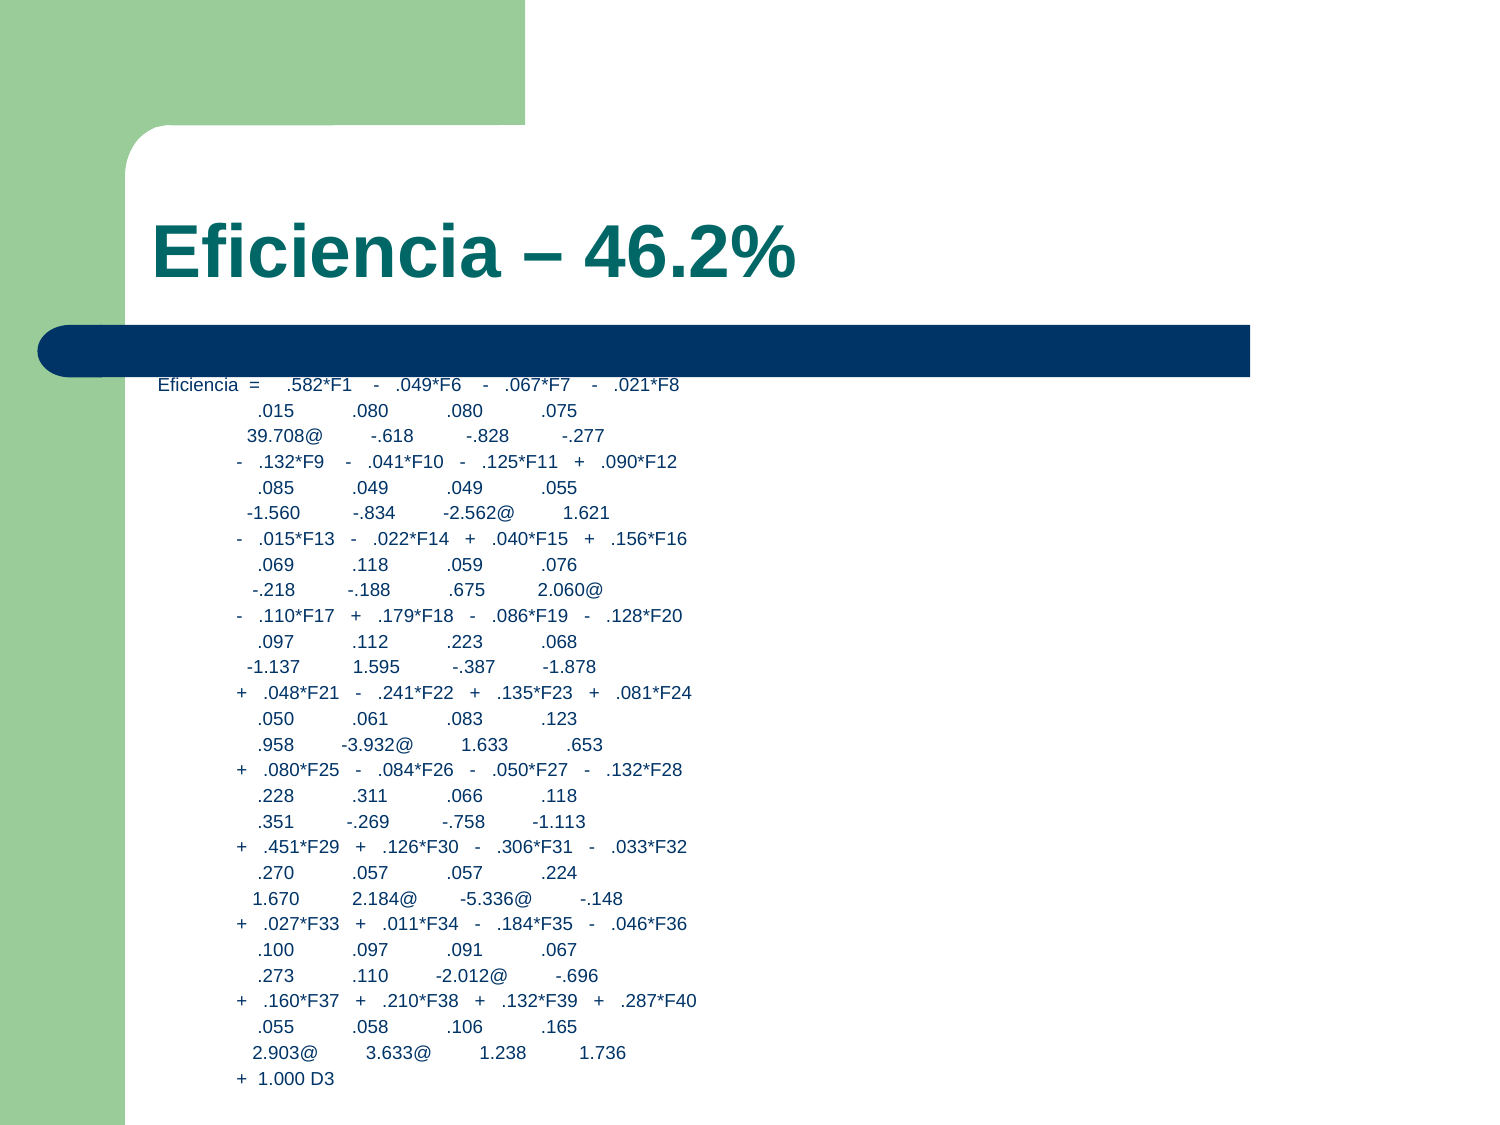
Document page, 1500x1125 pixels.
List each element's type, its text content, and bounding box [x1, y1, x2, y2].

list Eficiencia = .582*F1 - .049*F6 - .067*F7 - .021*F8 .015 .080 .080 .075 39.708@ -.618 -.828 -.277 - .132*F9 - .041*F10 - .125*F11 + .090*F12 .085 .049 .049 .055 -1.560 -.834 -2.562@ 1.621 - .015*F13 - .022*F14 + .040*F15 + .156*F16 .069 .118 .059 .076 -.218 -.188 .675 2.060@ - .110*F17 + .179*F18 - .086*F19 - .128*F20 .097 .112 .223 .068 -1.137 1.595 -.387 -1.878 + .048*F21 - .241*F22 + .135*F23 + .081*F24 .050 .061 .083 .123 .958 -3.932@ 1.633 .653 + .080*F25 - .084*F26 - .050*F27 - .132*F28 .228 .311 .066 .118 .351 -.269 -.758 -1.113 + .451*F29 + .126*F30 - .306*F31 - .033*F32 .270 .057 .057 .224 1.670 2.184@ -5.336@ -.148 + .027*F33 + .011*F34 - .184*F35 - .046*F36 .100 .097 .091 .067 .273 .110 -2.012@ -.696 + .160*F37 + .210*F38 + .132*F39 + .287*F40 .055 .058 .106 .165 2.903@ 3.633@ 1.238 1.736 + 1.000 D3 [137, 366, 1400, 1125]
title Eficiencia – 46.2% [136, 136, 1414, 301]
